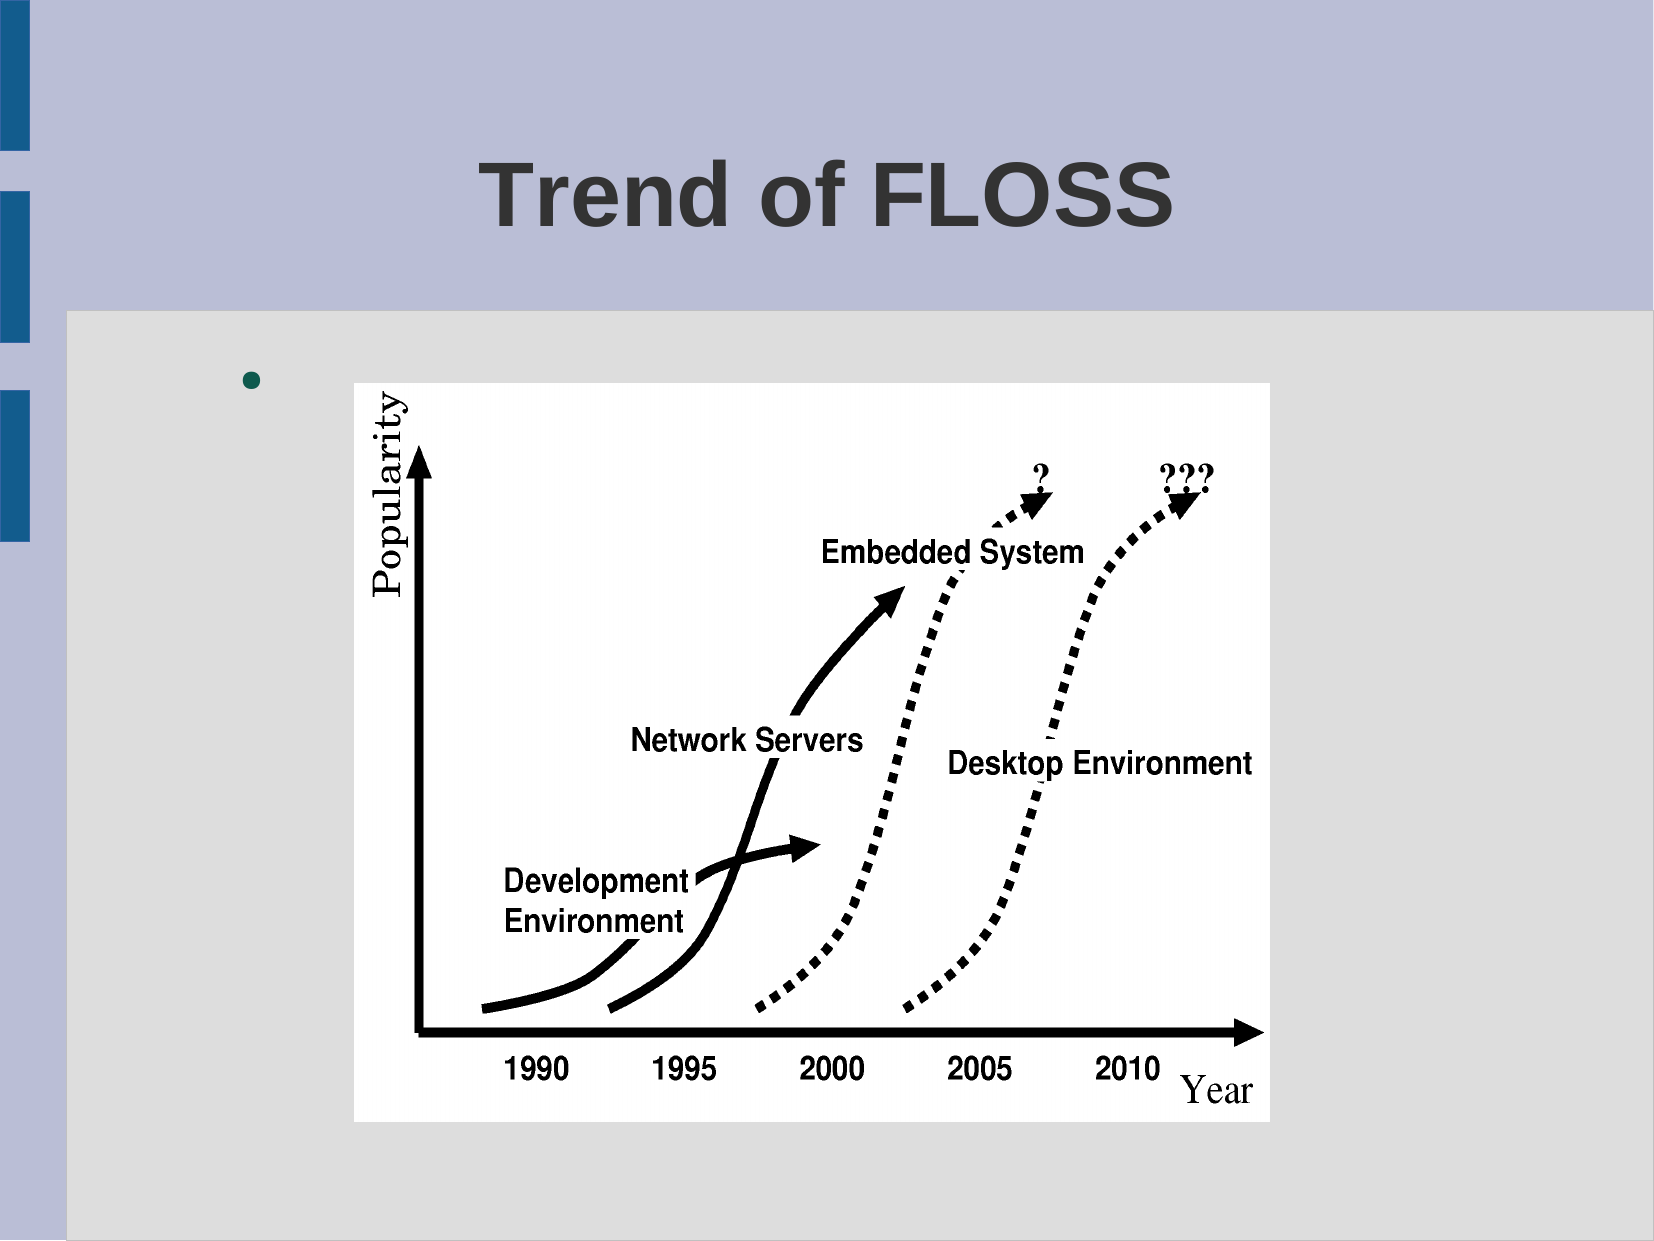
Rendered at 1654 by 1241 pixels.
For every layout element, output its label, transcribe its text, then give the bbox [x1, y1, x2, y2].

title Trend of FLOSS [121, 91, 1534, 299]
list [121, 344, 1534, 1127]
picture [354, 383, 1270, 1123]
